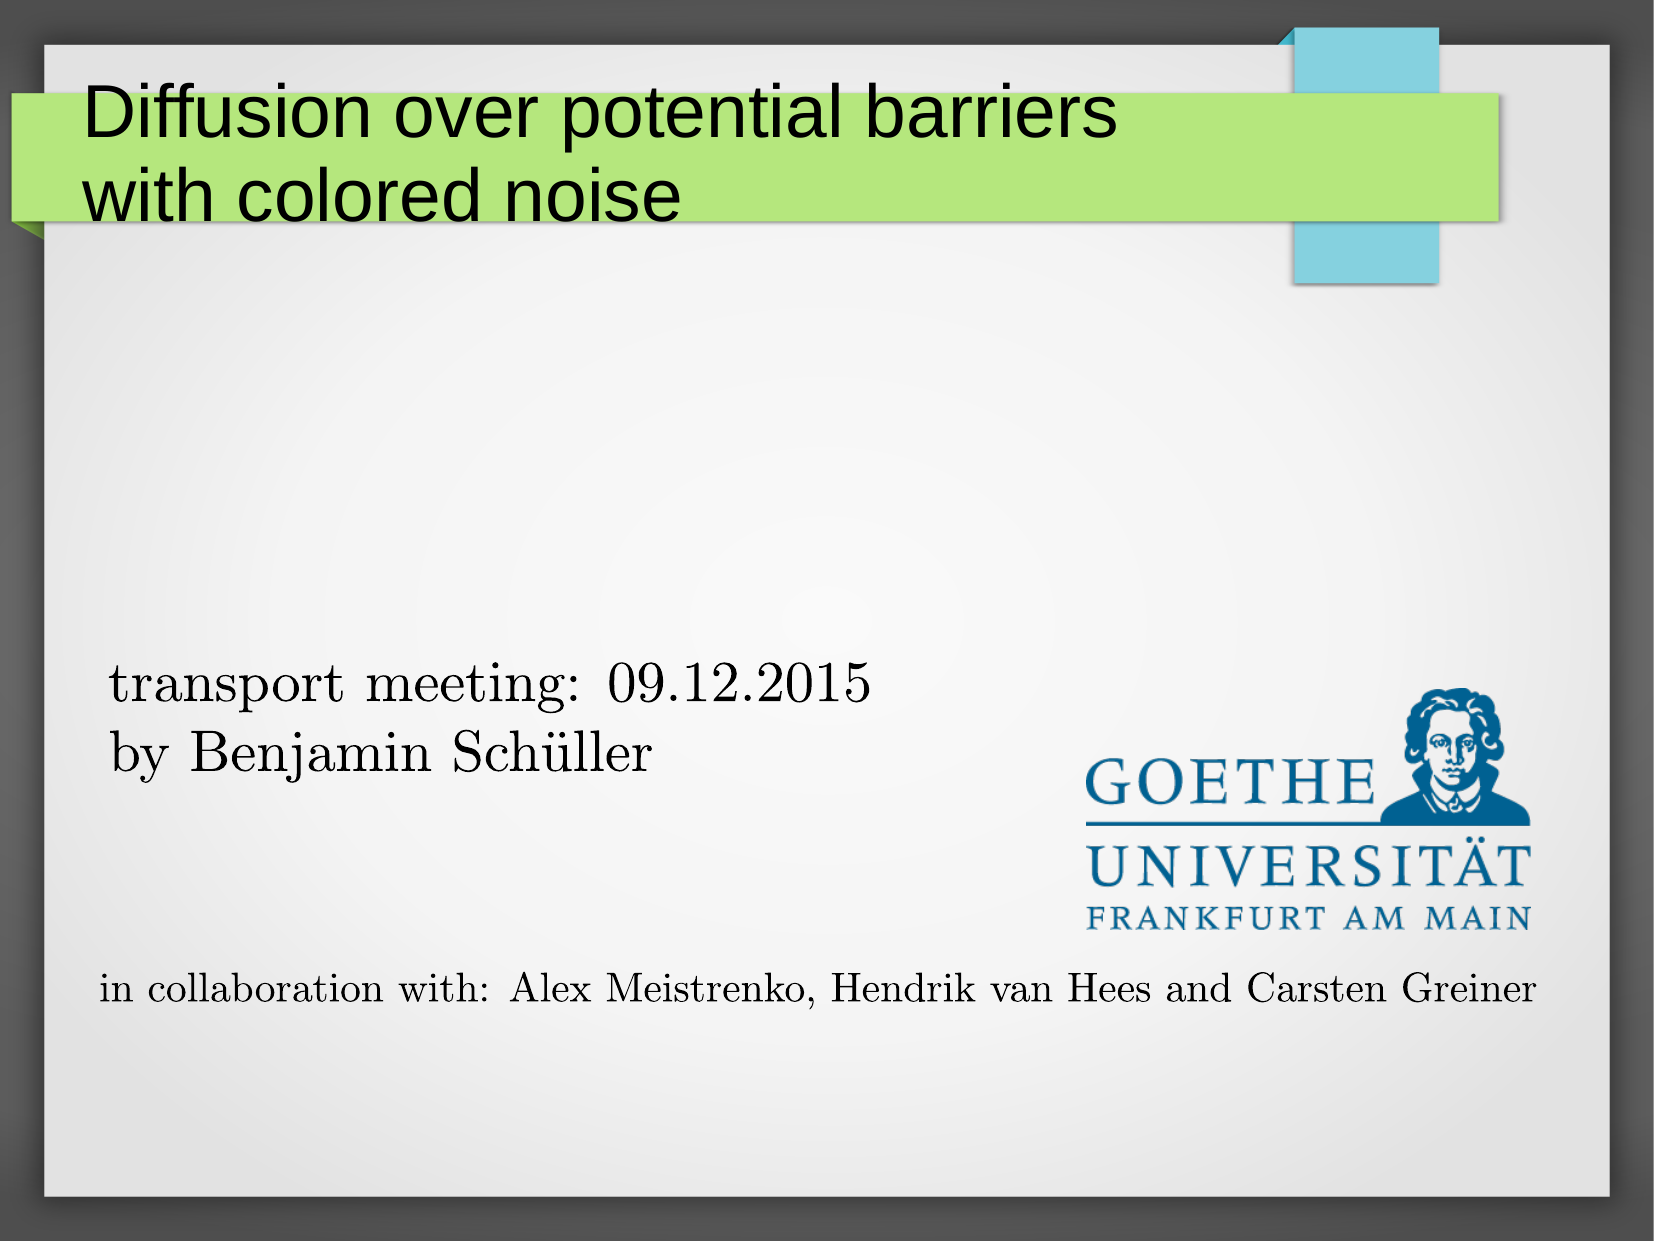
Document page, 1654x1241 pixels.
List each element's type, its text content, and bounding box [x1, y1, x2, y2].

text_box [98, 971, 1538, 1010]
picture [0, 0, 1654, 1241]
title Diffusion over potential barriers with colored noise [82, 69, 1264, 238]
text_box [108, 729, 654, 783]
text_box [107, 662, 873, 714]
